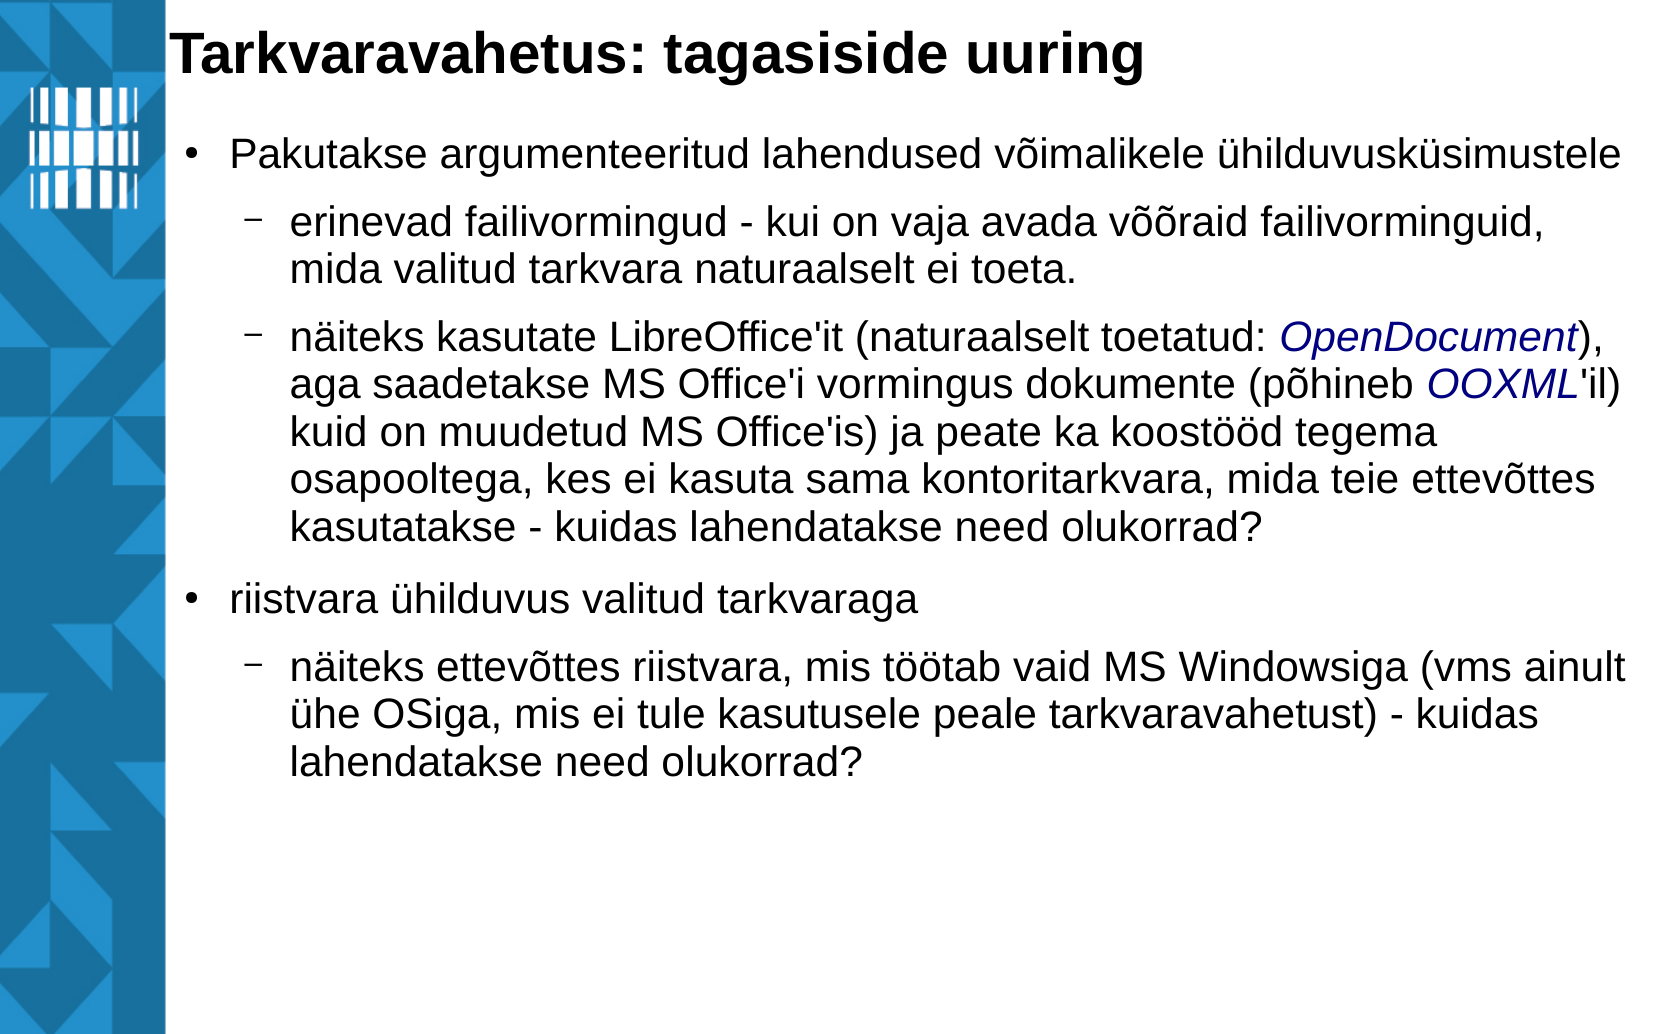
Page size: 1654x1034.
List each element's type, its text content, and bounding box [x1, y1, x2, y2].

list Pakutakse argumenteeritud lahendused võimalikele ühilduvusküsimustele erinevad failivormingud - kui on vaja avada võõraid failivorminguid, mida valitud tarkvara naturaalselt ei toeta. näiteks kasutate LibreOffice'it (naturaalselt toetatud: OpenDocument), aga saadetakse MS Office'i vormingus dokumente (põhineb OOXML'il) kuid on muudetud MS Office'is) ja peate ka koostööd tegema osapooltega, kes ei kasuta sama kontoritarkvara, mida teie ettevõttes kasutatakse - kuidas lahendatakse need olukorrad? riistvara ühilduvus valitud tarkvaraga näiteks ettevõttes riistvara, mis töötab vaid MS Windowsiga (vms ainult ühe OSiga, mis ei tule kasutusele peale tarkvaravahetust) - kuidas lahendatakse need olukorrad? [169, 129, 1630, 798]
title Tarkvaravahetus: tagasiside uuring [169, 11, 1571, 95]
